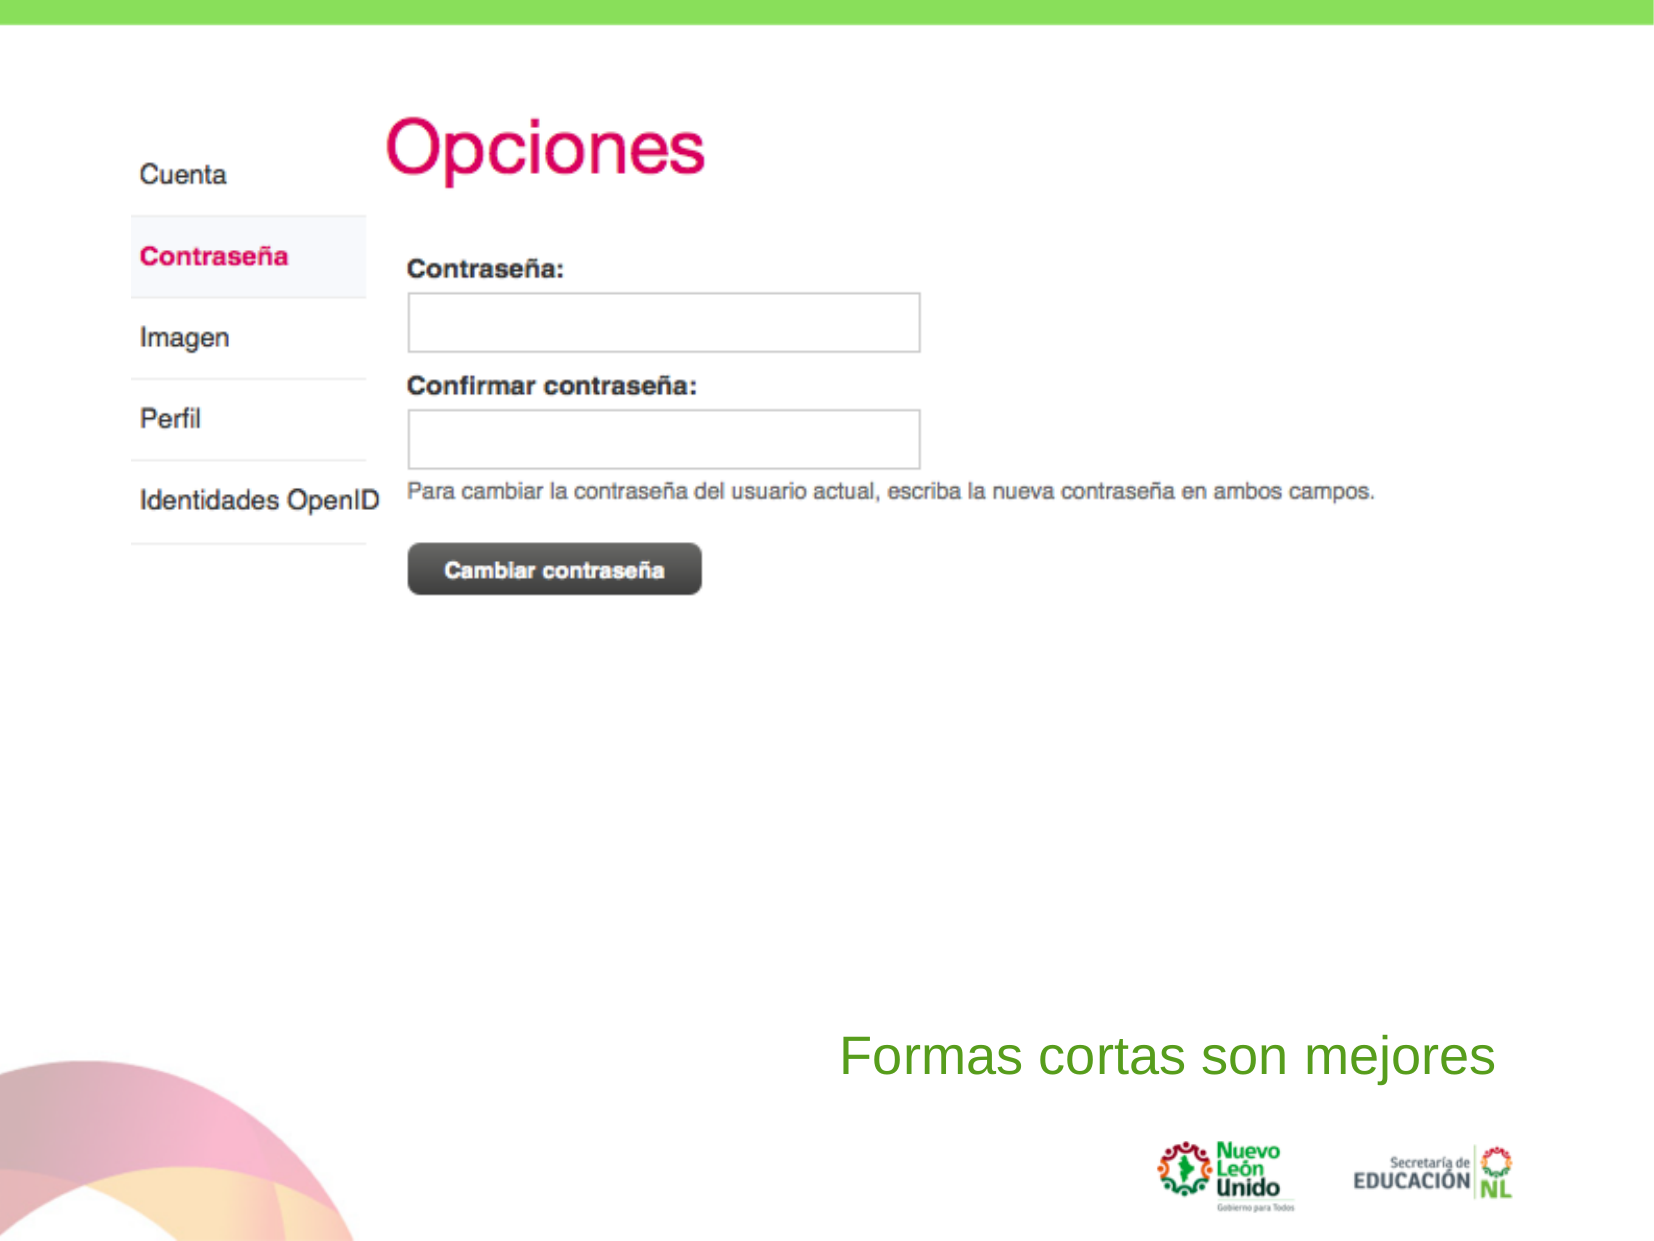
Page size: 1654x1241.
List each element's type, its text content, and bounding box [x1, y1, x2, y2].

text_box Formas cortas son mejores [825, 1018, 1544, 1100]
picture [0, 0, 1654, 1241]
